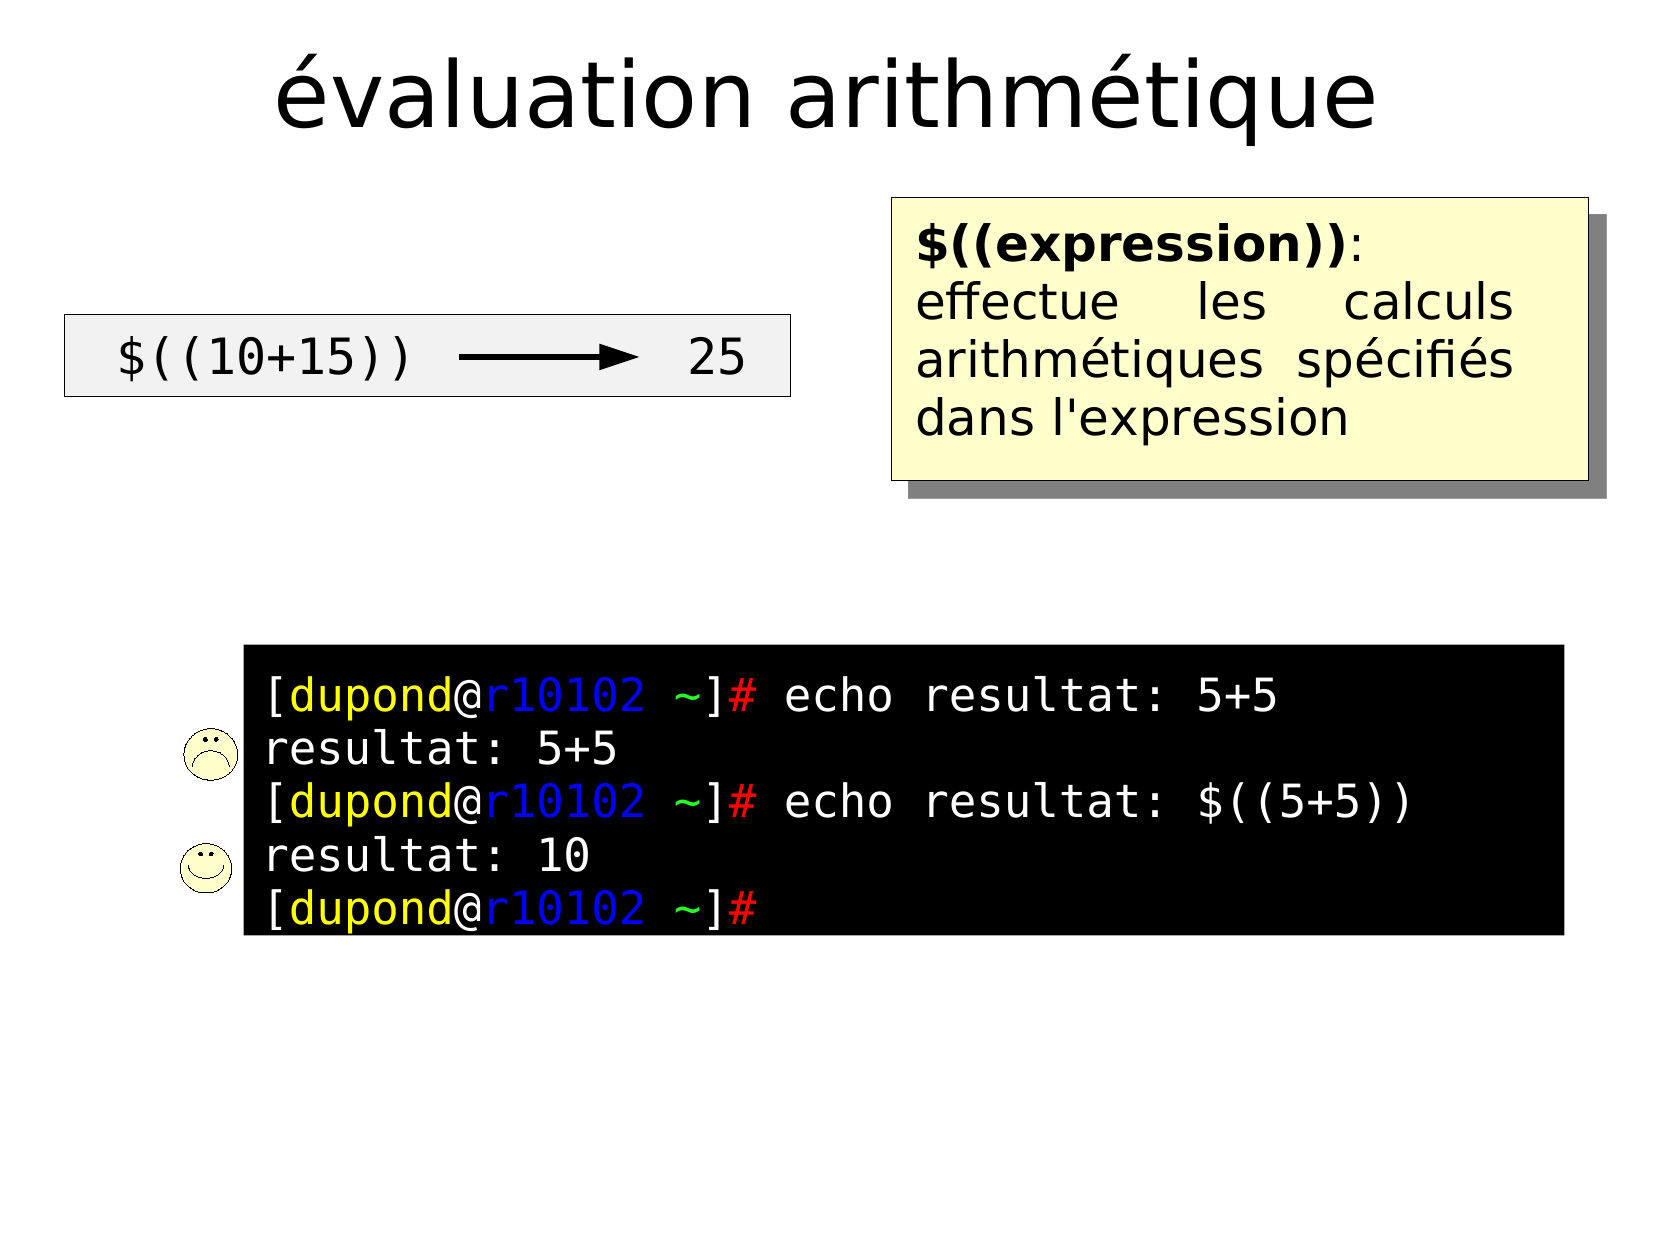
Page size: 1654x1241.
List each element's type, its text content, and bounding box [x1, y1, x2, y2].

title évaluation arithmétique [136, 34, 1518, 158]
text_box [dupond@r10102 ~]# echo resultat: 5+5 resultat: 5+5 [dupond@r10102 ~]# echo resultat: $((5+5)) resultat: 10 [dupond@r10102 ~]# [243, 644, 1565, 936]
text_box [891, 197, 1589, 481]
text_box $((expression)): effectue les calculs arithmétiques spécifiés dans l'expression [915, 214, 1549, 452]
text_box [180, 843, 232, 893]
text_box [64, 314, 791, 397]
text_box $((10+15)) 25 [116, 327, 747, 387]
text_box [183, 728, 238, 781]
